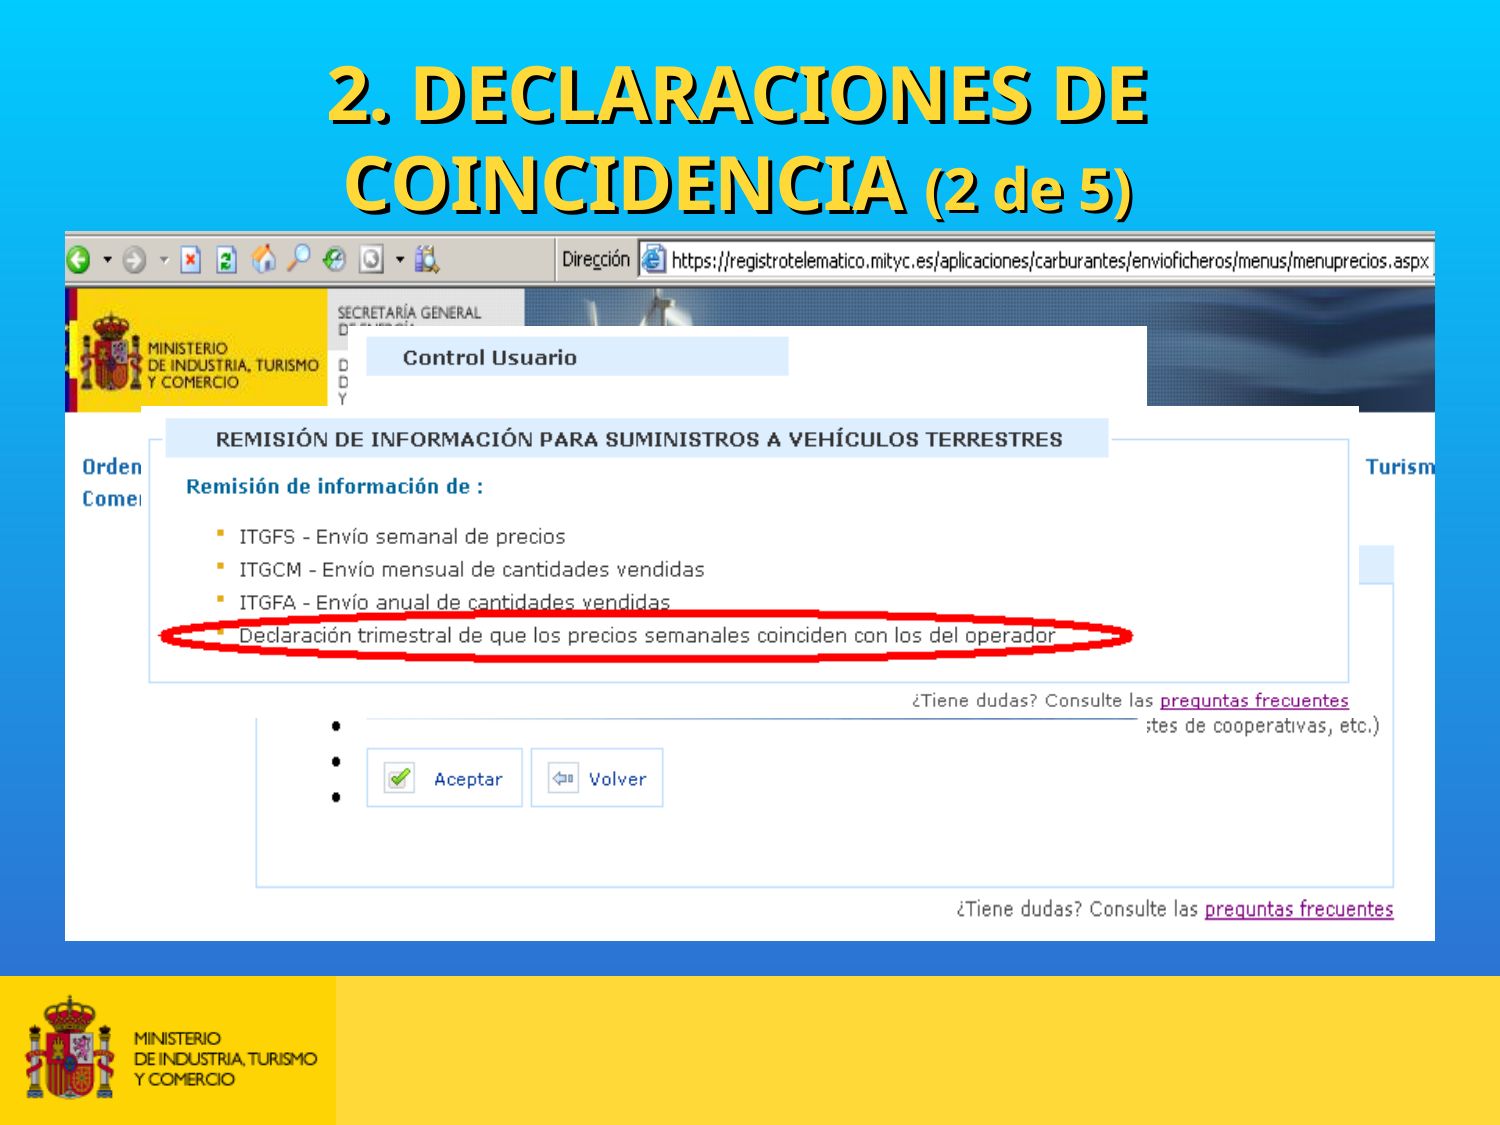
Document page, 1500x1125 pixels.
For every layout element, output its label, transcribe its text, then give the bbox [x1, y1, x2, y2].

picture [65, 232, 1435, 941]
title 2. DECLARACIONES DE COINCIDENCIA (2 de 5) [99, 37, 1375, 225]
